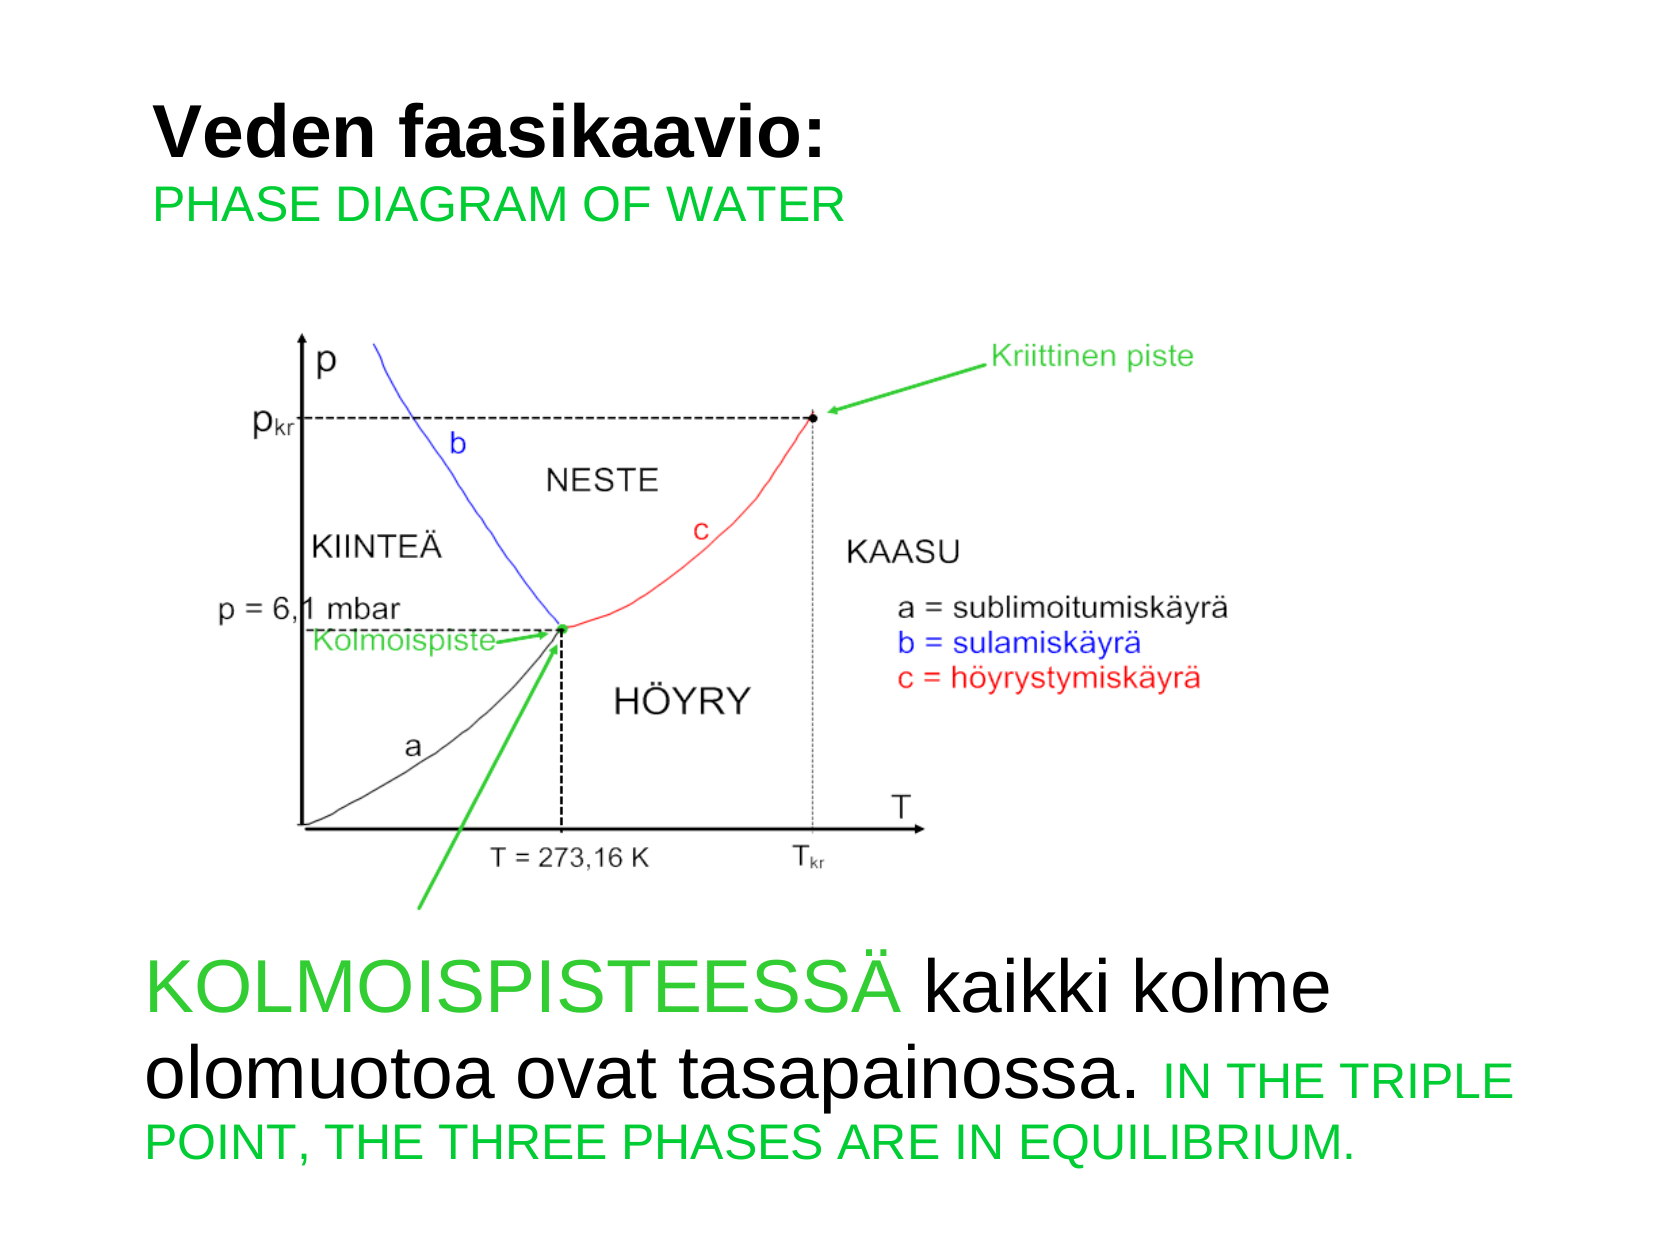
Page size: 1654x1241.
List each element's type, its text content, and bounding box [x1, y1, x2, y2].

text_box Veden faasikaavio: PHASE DIAGRAM OF WATER [137, 78, 1146, 178]
text_box KOLMOISPISTEESSÄ kaikki kolme olomuotoa ovat tasapainossa. IN THE TRIPLE POINT, THE THREE PHASES ARE IN EQUILIBRIUM. [129, 933, 1583, 1118]
picture [177, 293, 1274, 922]
